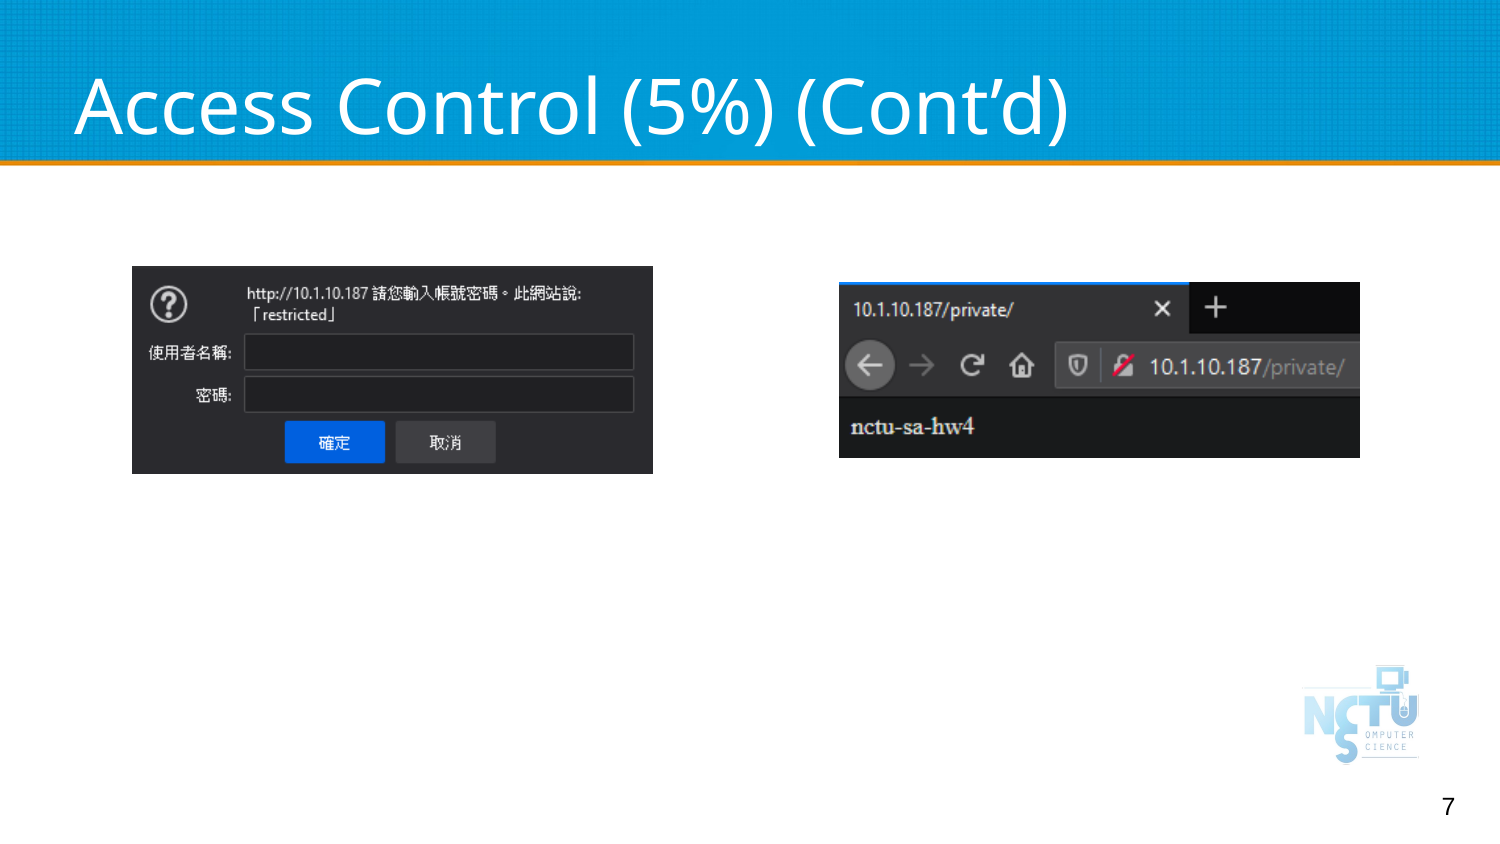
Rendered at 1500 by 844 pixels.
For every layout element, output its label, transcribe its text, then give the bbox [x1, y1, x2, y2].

slide_number <number> [1403, 779, 1494, 844]
title Access Control (5%) (Cont’d) [74, 33, 1425, 175]
picture [0, 160, 1500, 844]
